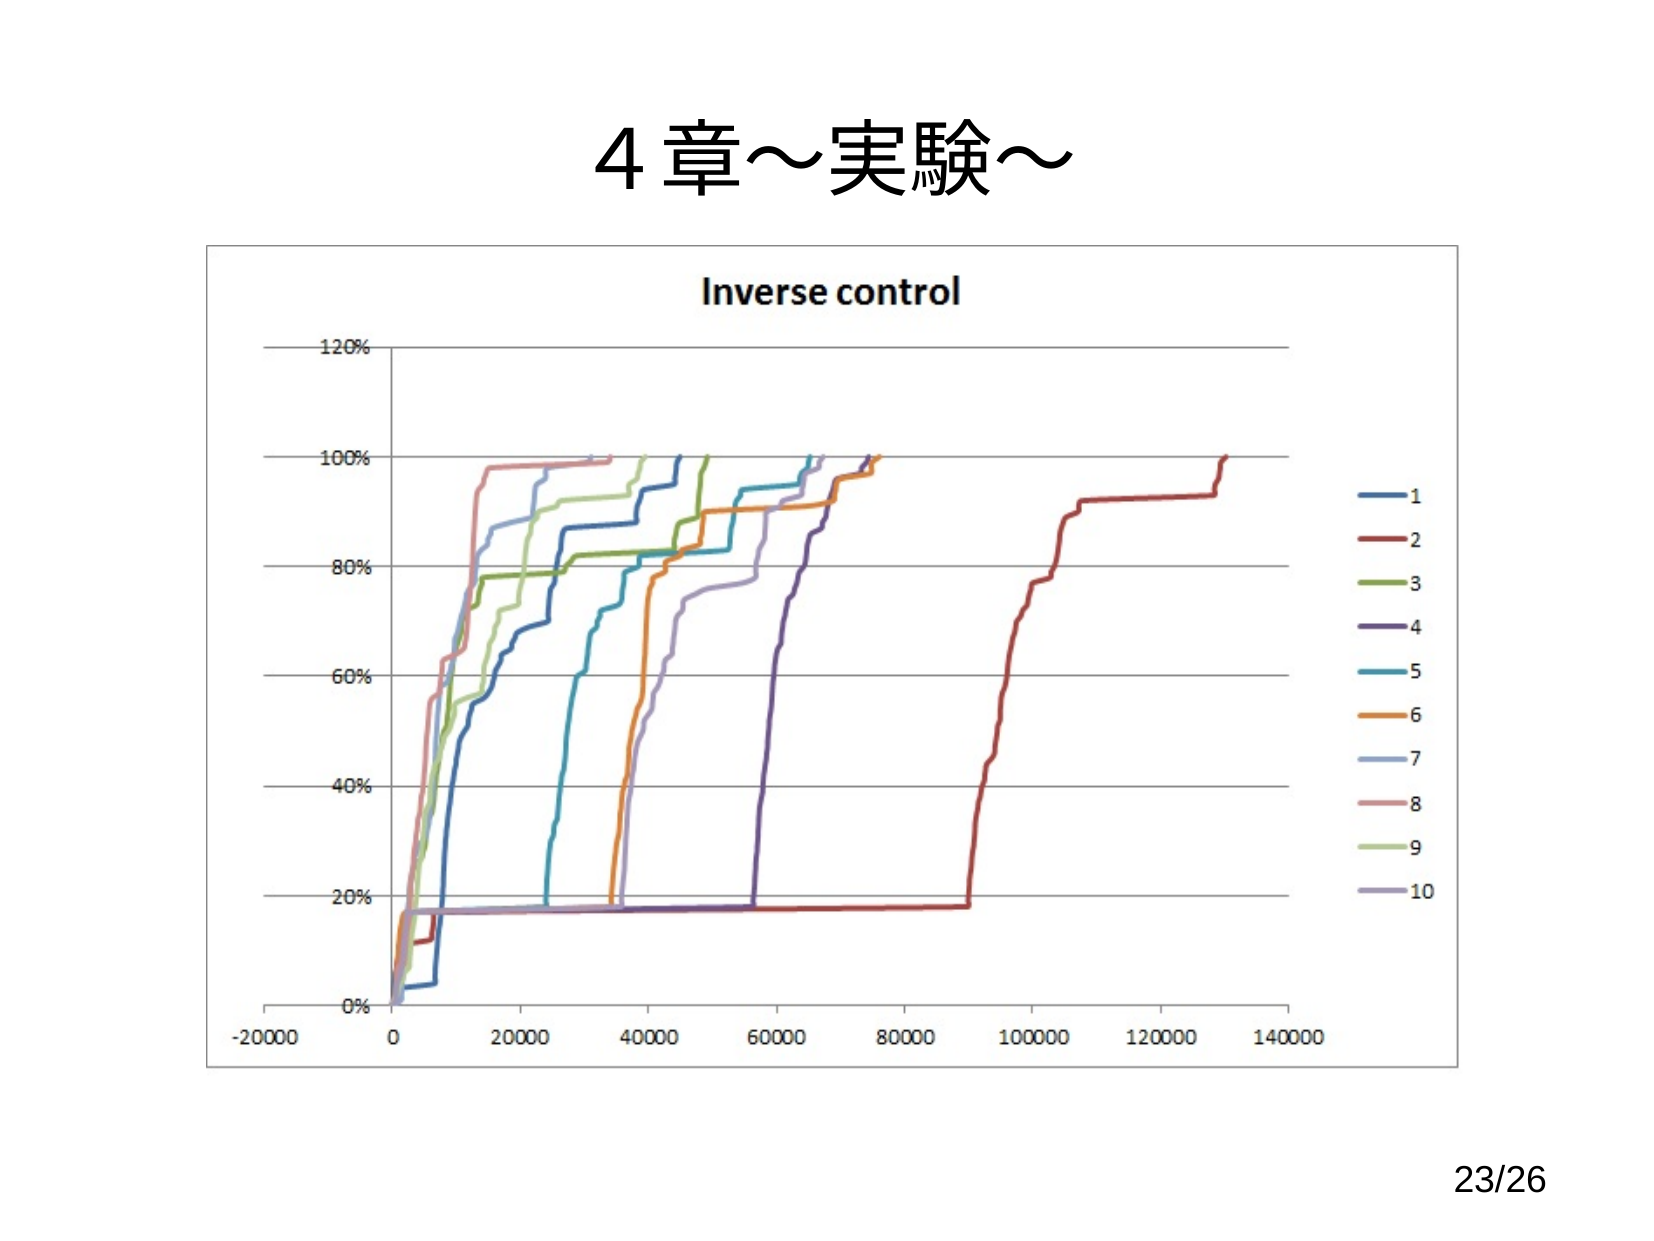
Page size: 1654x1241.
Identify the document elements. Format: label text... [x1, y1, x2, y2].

text_box <番号>/26 [1467, 1151, 1654, 1211]
picture [206, 245, 1595, 1083]
title ４章～実験～ [82, 49, 1571, 257]
